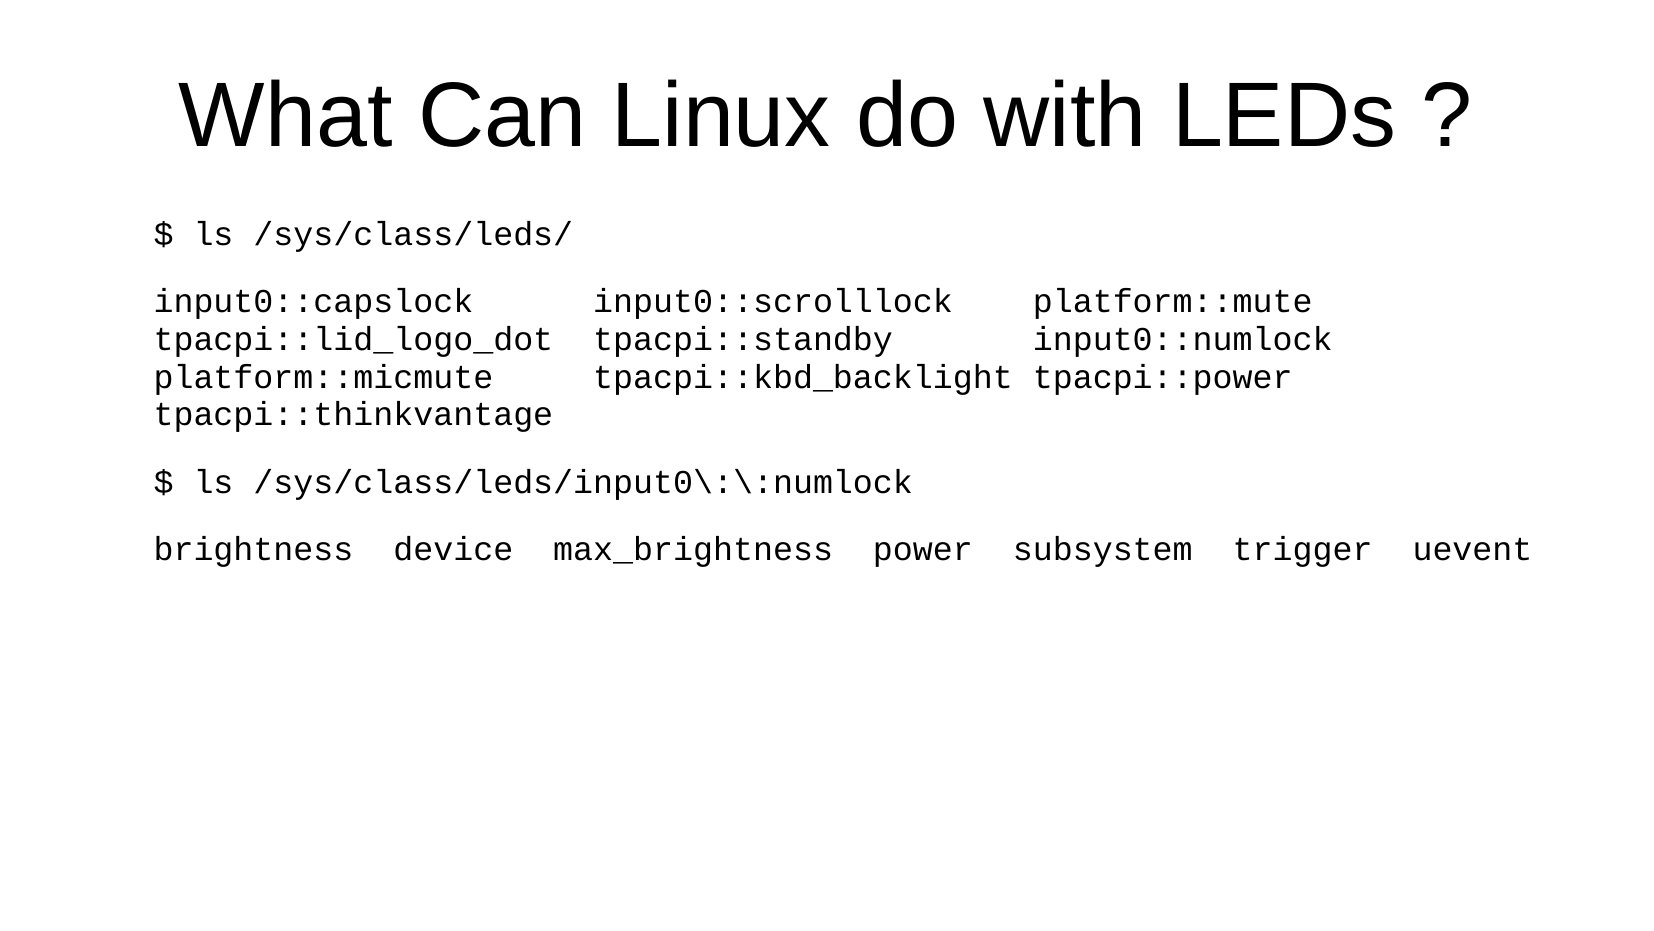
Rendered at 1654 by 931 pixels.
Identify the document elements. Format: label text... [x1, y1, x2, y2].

title What Can Linux do with LEDs ? [82, 37, 1571, 193]
list $ ls /sys/class/leds/ input0::capslock input0::scrolllock platform::mute tpacpi::lid_logo_dot tpacpi::standby input0::numlock platform::micmute tpacpi::kbd_backlight tpacpi::power tpacpi::thinkvantage $ ls /sys/class/leds/input0\:\:numlock brightness device max_brightness power subsystem trigger uevent [82, 217, 1571, 758]
